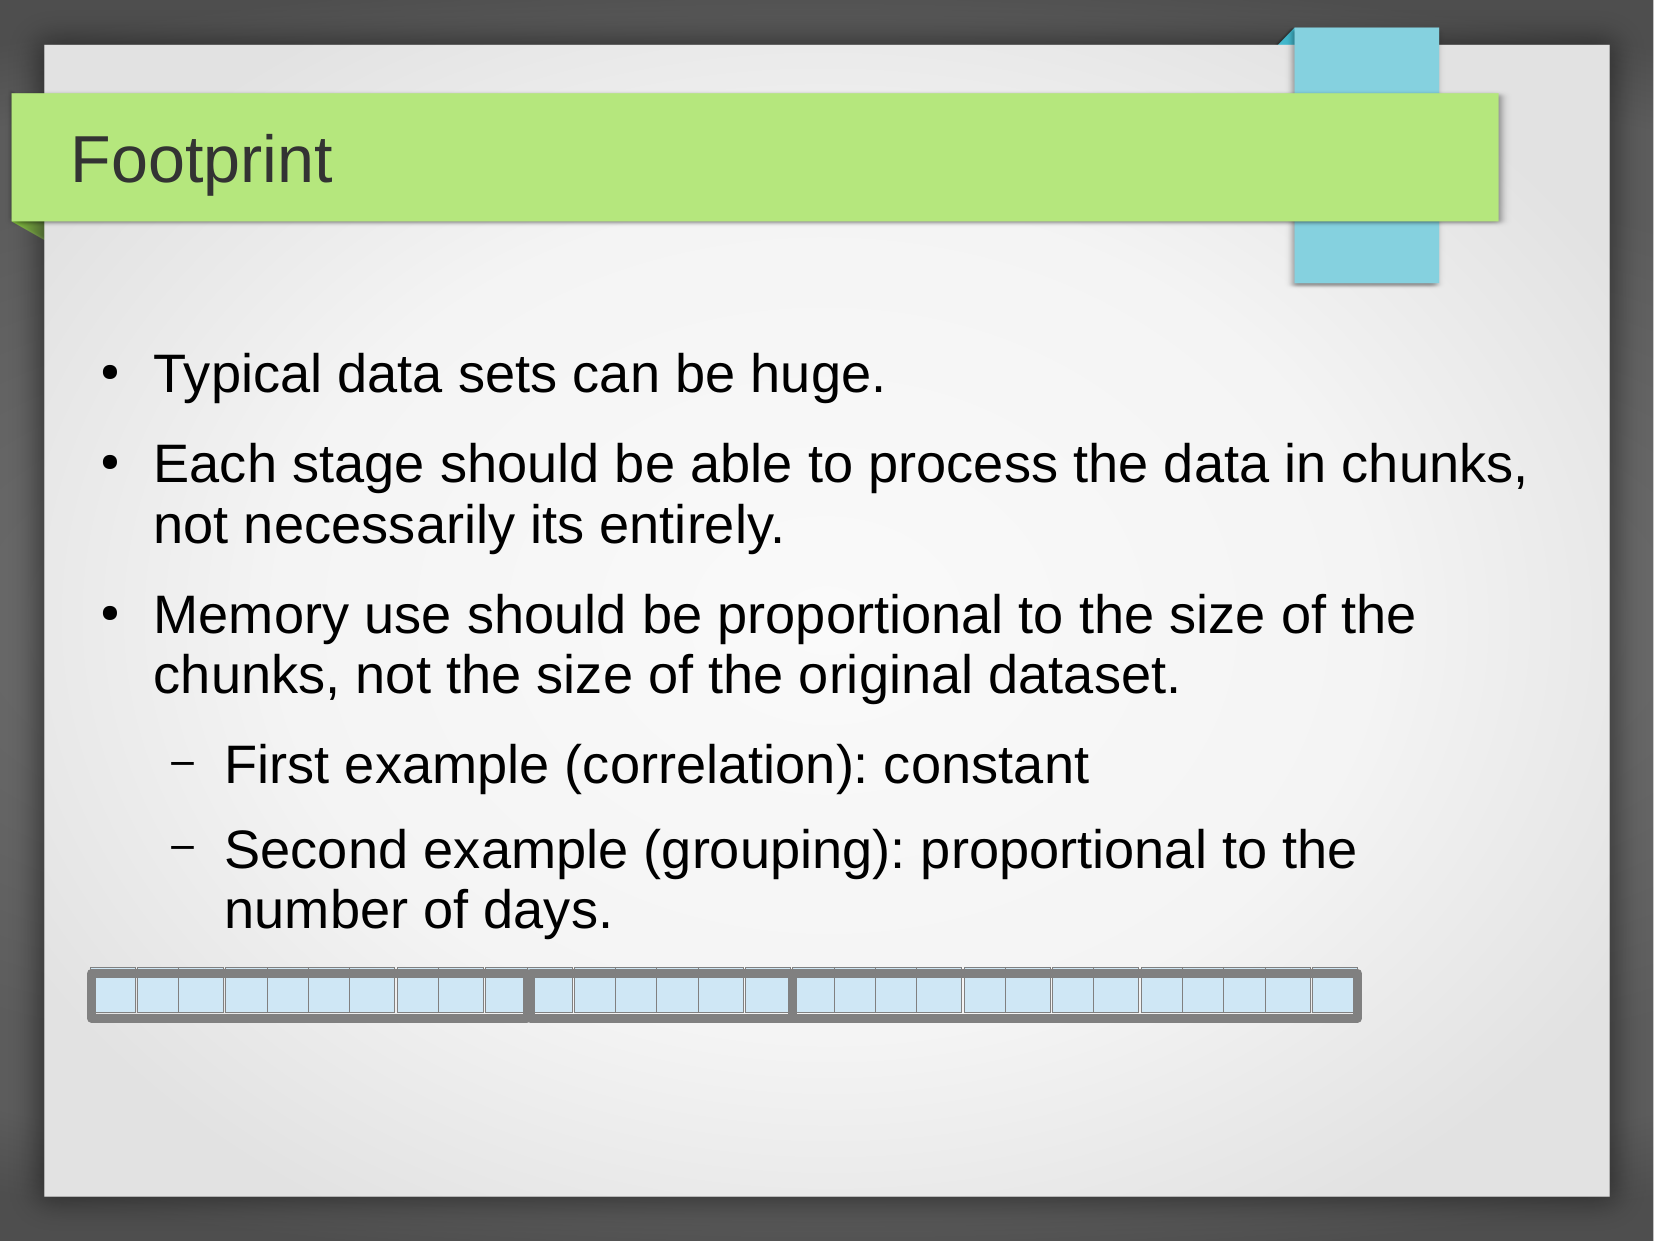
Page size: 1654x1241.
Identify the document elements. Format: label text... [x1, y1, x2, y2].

picture [0, 0, 1654, 1241]
text_box [90, 967, 1358, 1019]
title Footprint [70, 106, 1229, 213]
list Typical data sets can be huge. Each stage should be able to process the data in chunks, not necessarily its entirely. Memory use should be proportional to the size of the chunks, not the size of the original dataset. First example (correlation): constant Second example (grouping): proportional to the number of days. [82, 343, 1538, 1063]
